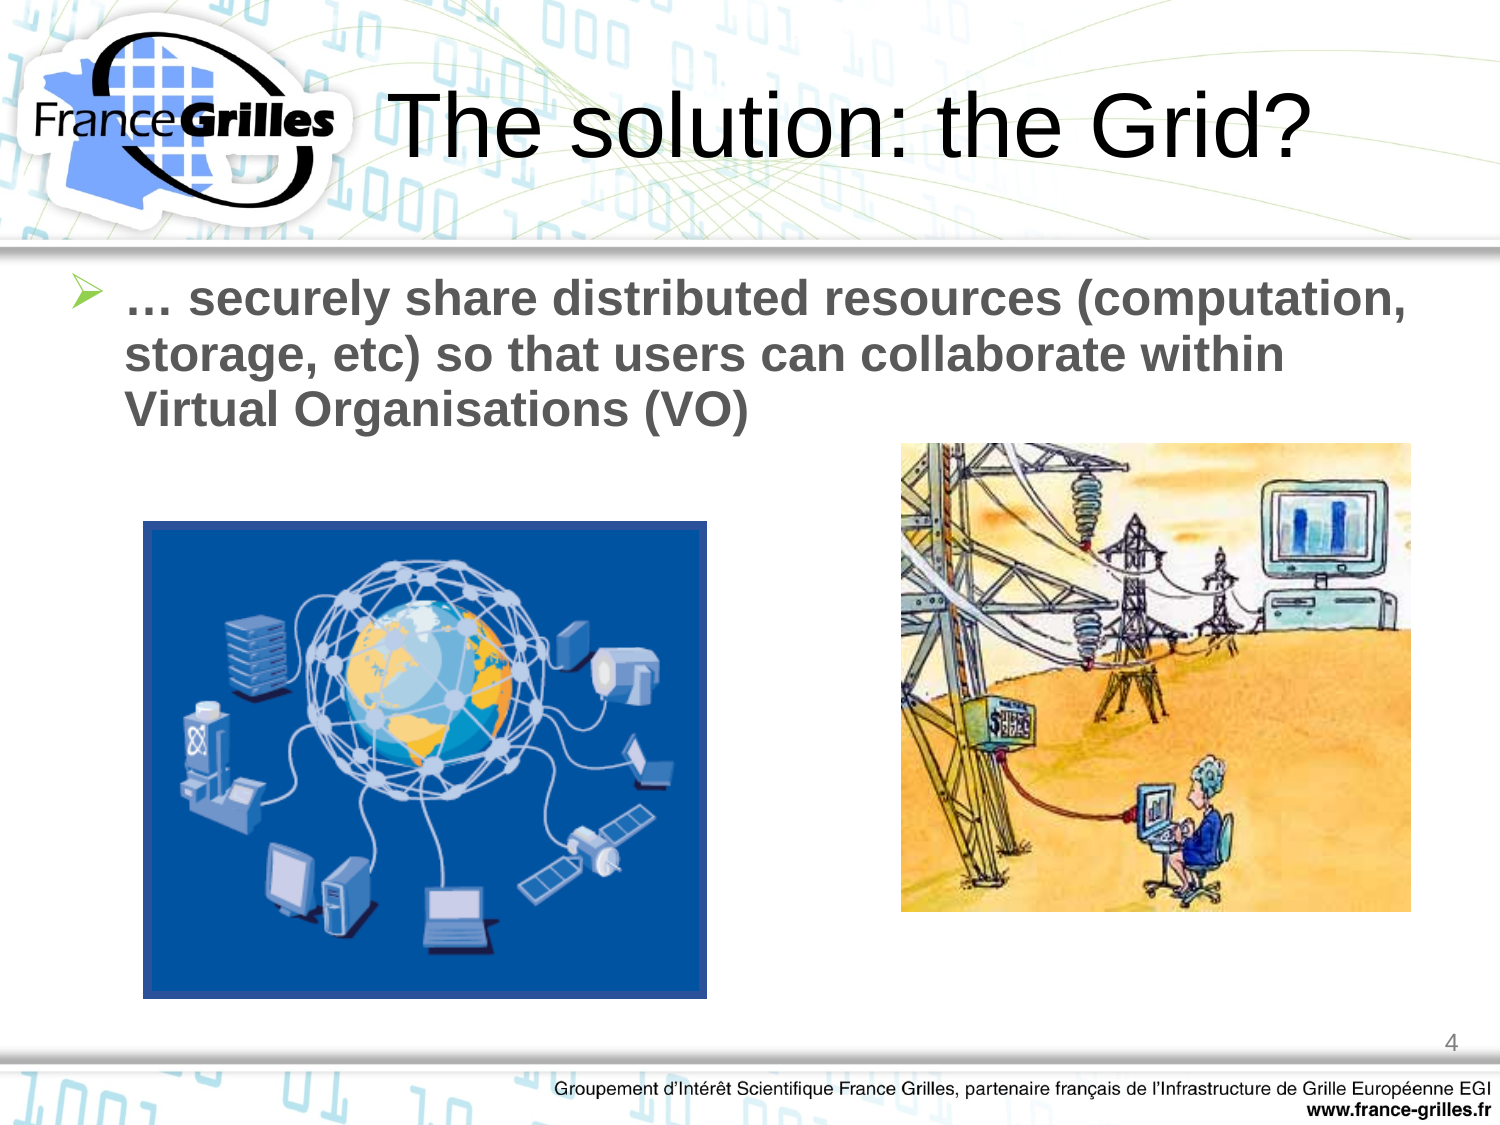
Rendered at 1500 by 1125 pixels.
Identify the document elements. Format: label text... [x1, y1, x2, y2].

picture [0, 0, 1500, 1125]
list … securely share distributed resources (computation, storage, etc) so that users can collaborate within Virtual Organisations (VO) [53, 262, 1459, 1024]
title The solution: the Grid? [372, 7, 1459, 244]
